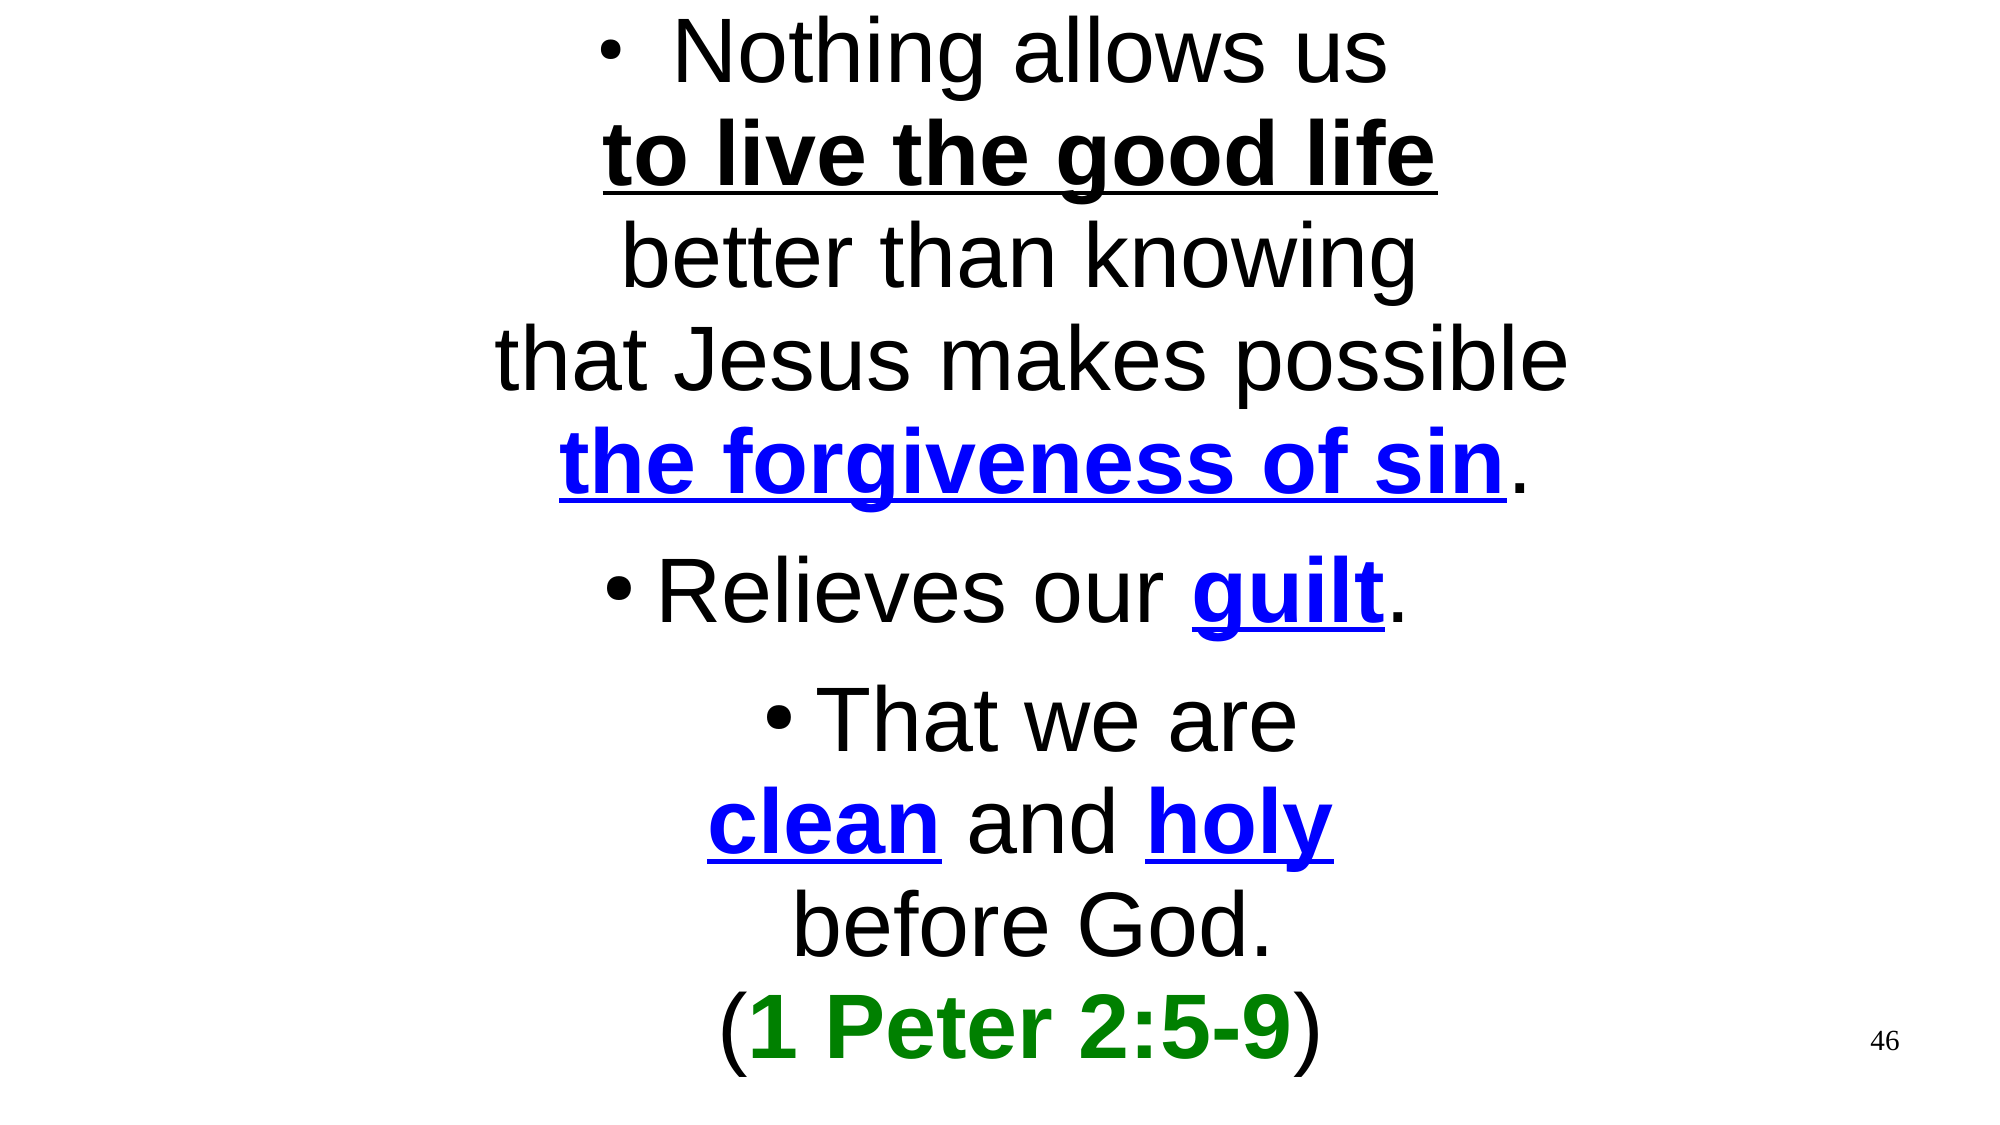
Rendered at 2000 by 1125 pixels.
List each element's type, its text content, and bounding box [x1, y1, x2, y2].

list Nothing allows us to live the good life better than knowing that Jesus makes possible the forgiveness of sin. Relieves our guilt. That we are clean and holy before God. (1 Peter 2:5-9) [0, 0, 1996, 1123]
